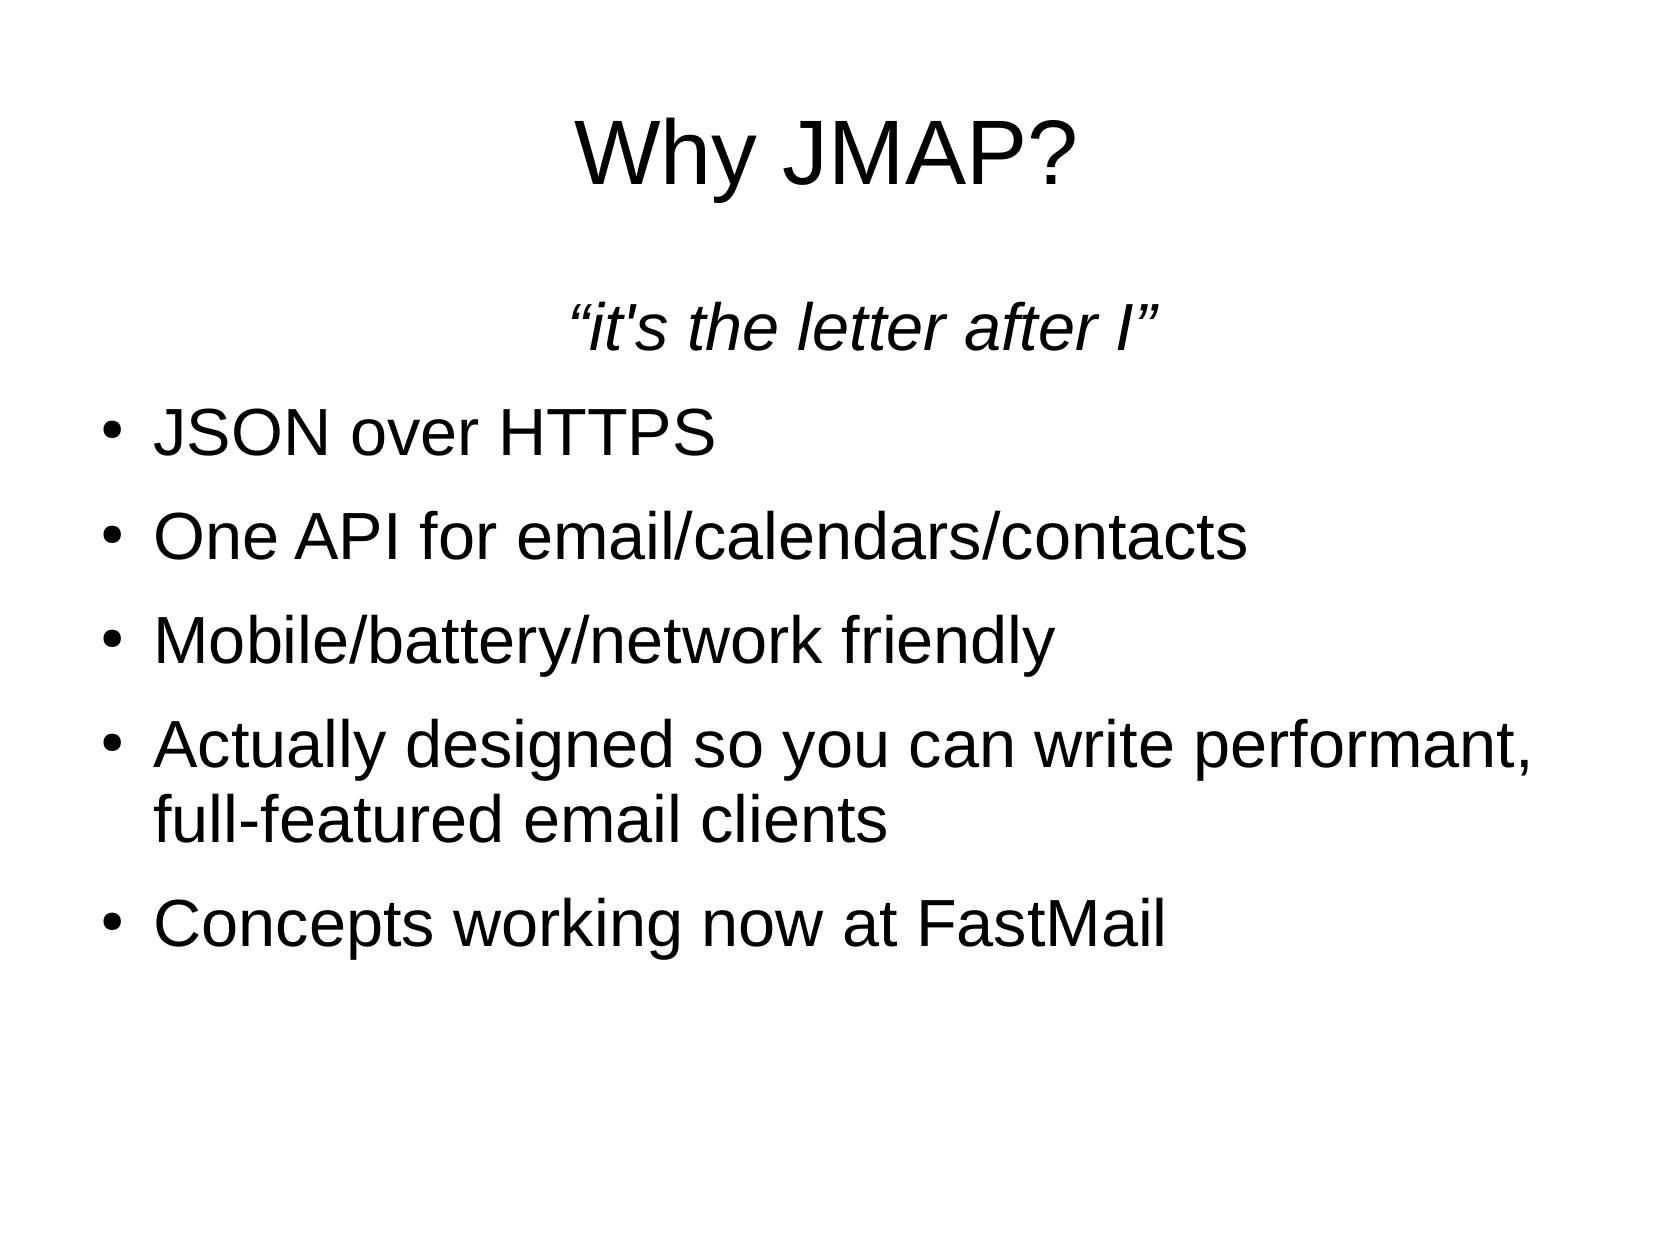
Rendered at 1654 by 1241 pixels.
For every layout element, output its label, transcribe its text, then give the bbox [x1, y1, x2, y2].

list “it's the letter after I” JSON over HTTPS One API for email/calendars/contacts Mobile/battery/network friendly Actually designed so you can write performant, full-featured email clients Concepts working now at FastMail [82, 290, 1571, 1010]
title Why JMAP? [82, 49, 1571, 257]
